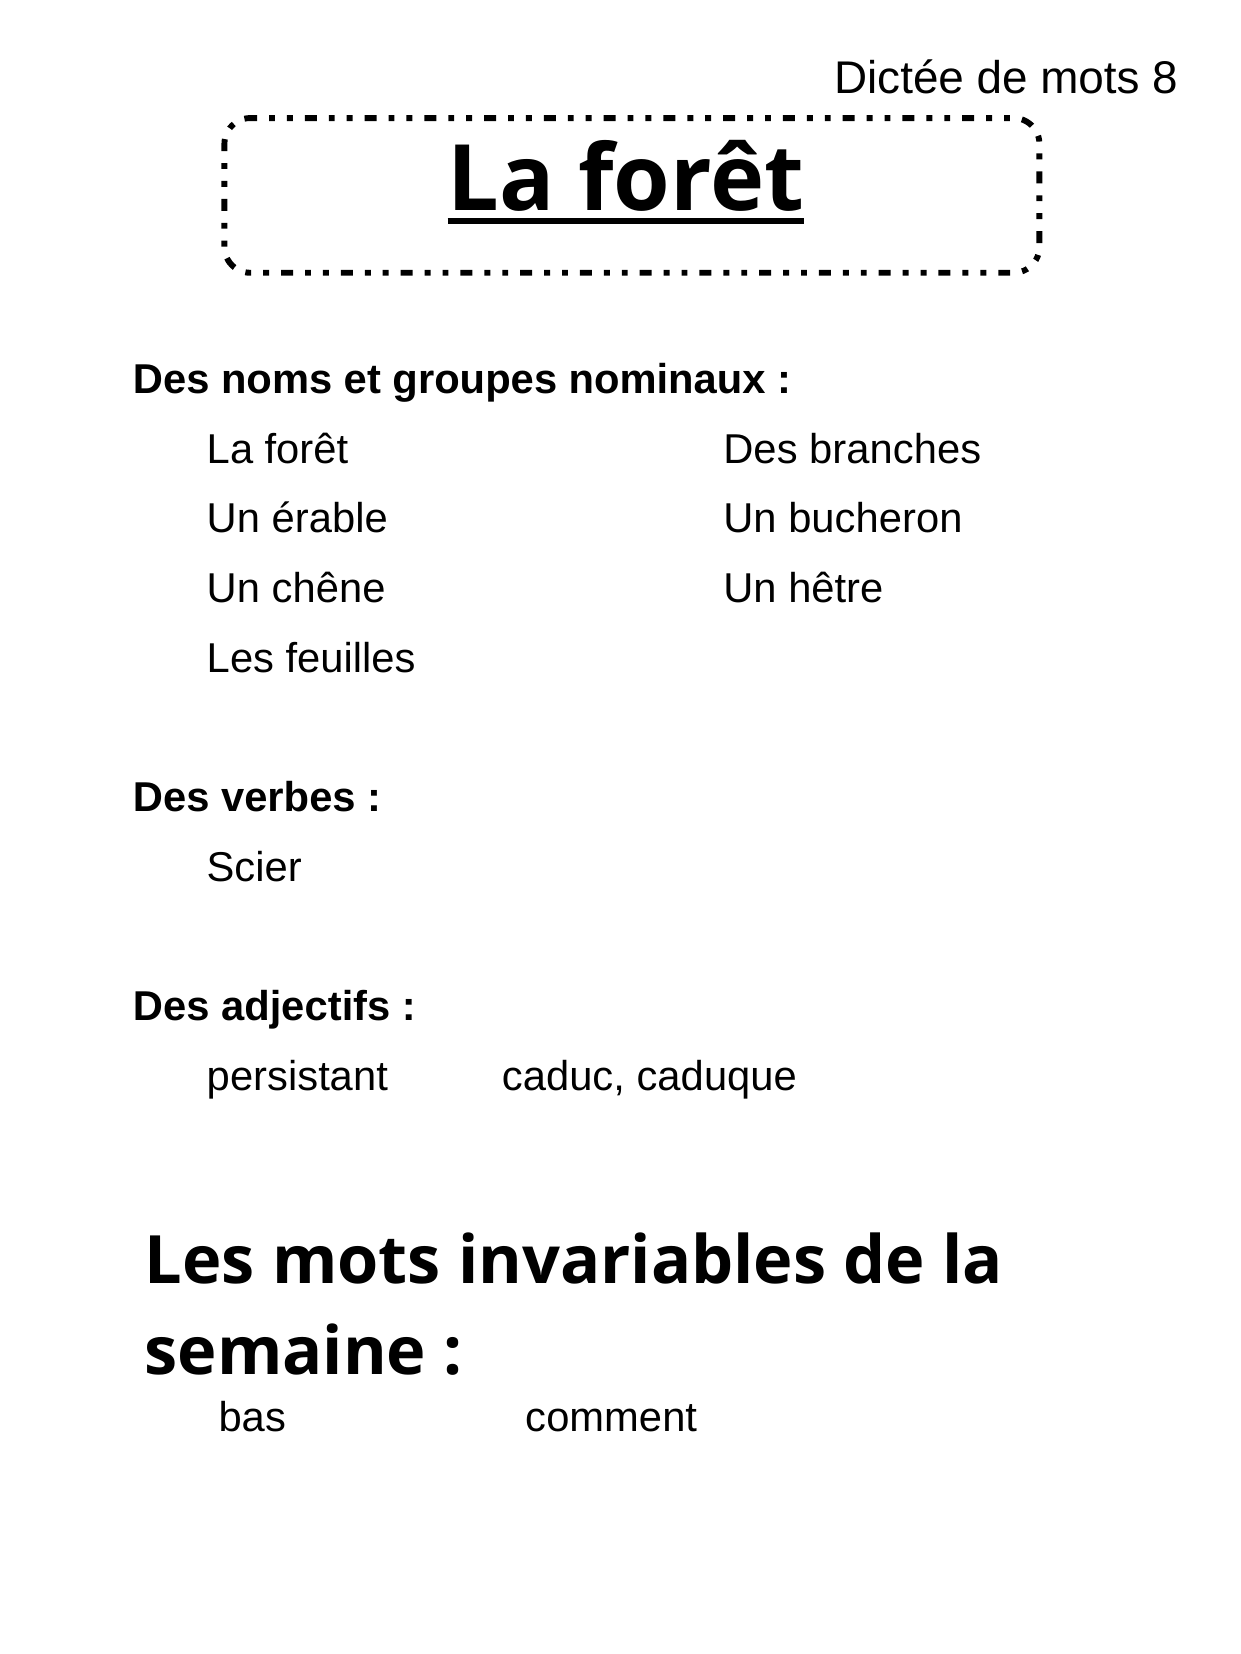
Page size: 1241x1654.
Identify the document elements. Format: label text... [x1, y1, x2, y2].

text_box La forêt [224, 105, 1028, 273]
text_box Les mots invariables de la semaine : bas comment [129, 1204, 1146, 1378]
text_box Des noms et groupes nominaux : La forêt Des branches Un érable Un bucheron Un chêne Un hêtre Les feuilles Des verbes : Scier Des adjectifs : persistant caduc, caduque [118, 278, 1158, 1385]
title Dictée de mots 8 [826, 52, 1179, 241]
